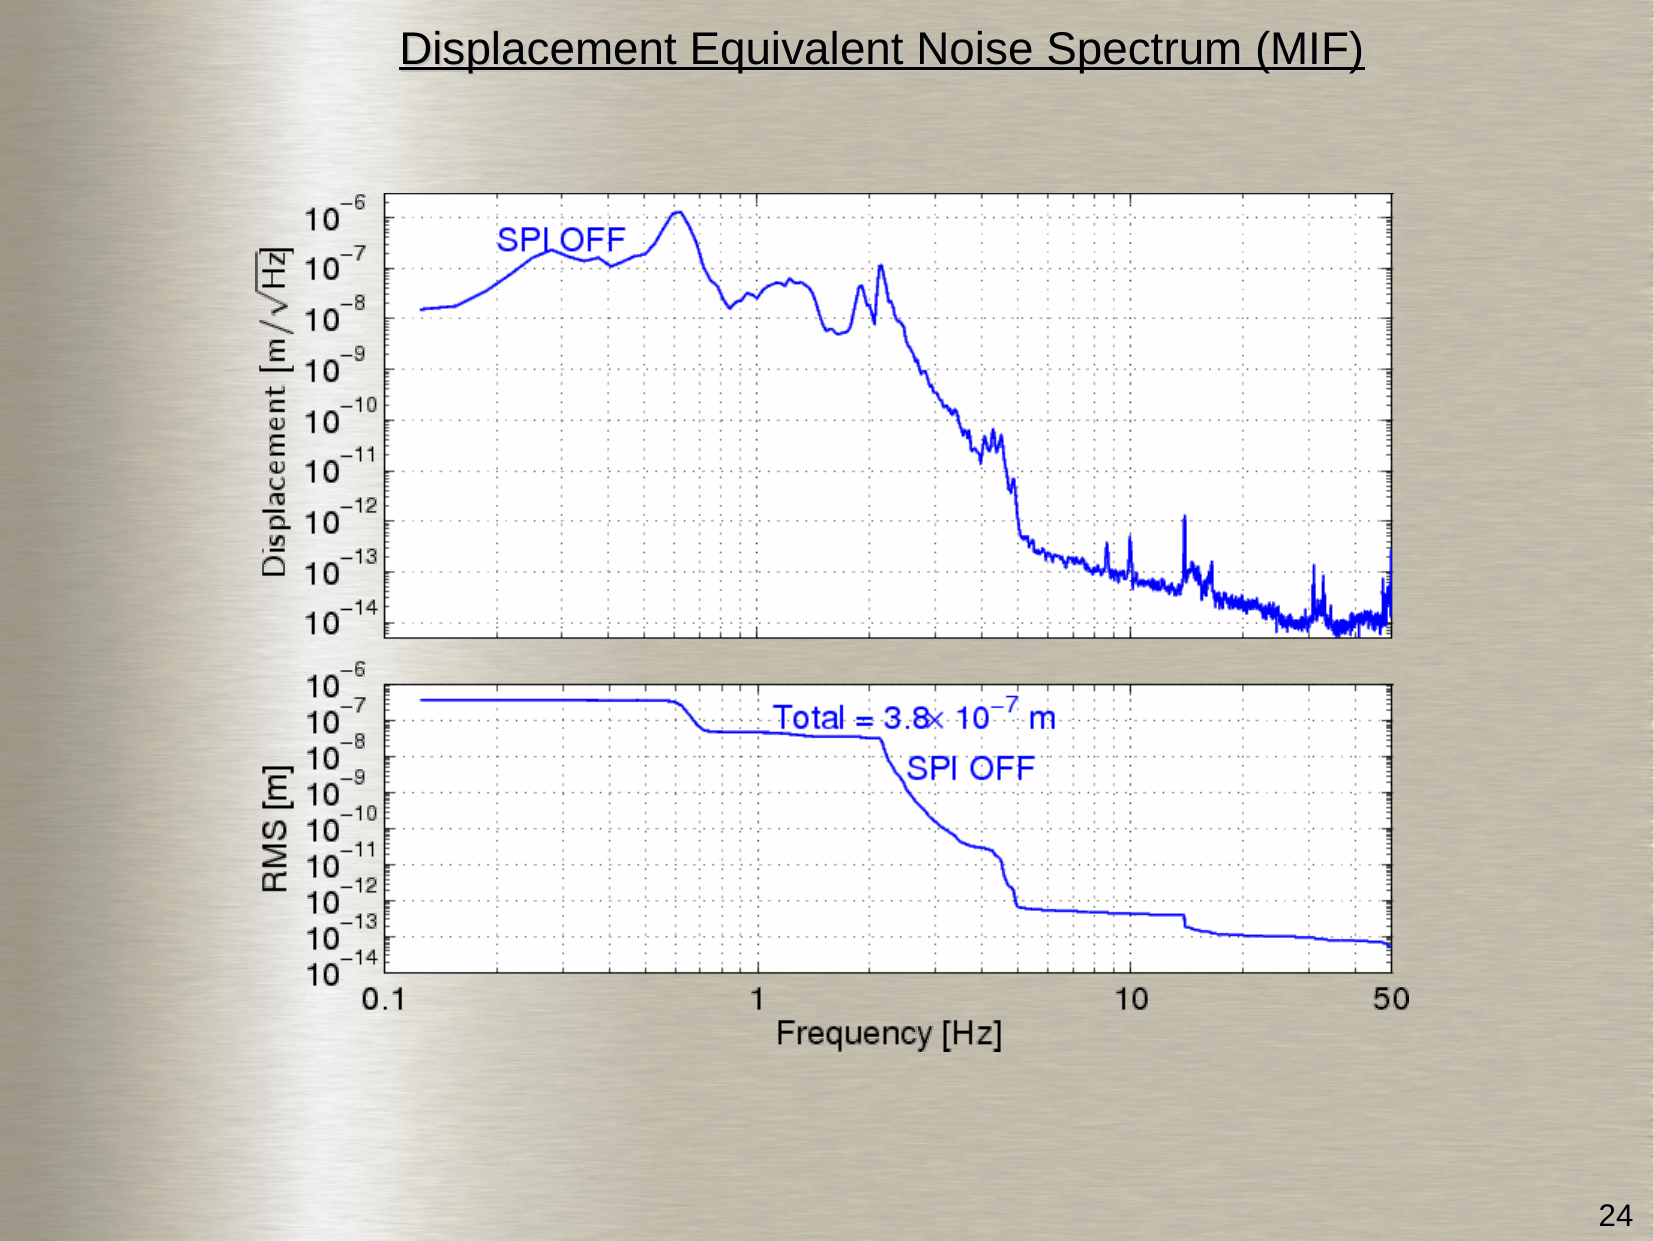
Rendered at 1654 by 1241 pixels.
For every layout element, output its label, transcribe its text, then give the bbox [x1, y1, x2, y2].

picture [0, 0, 1654, 1241]
text_box Displacement Equivalent Noise Spectrum (MIF) [232, 5, 1532, 92]
